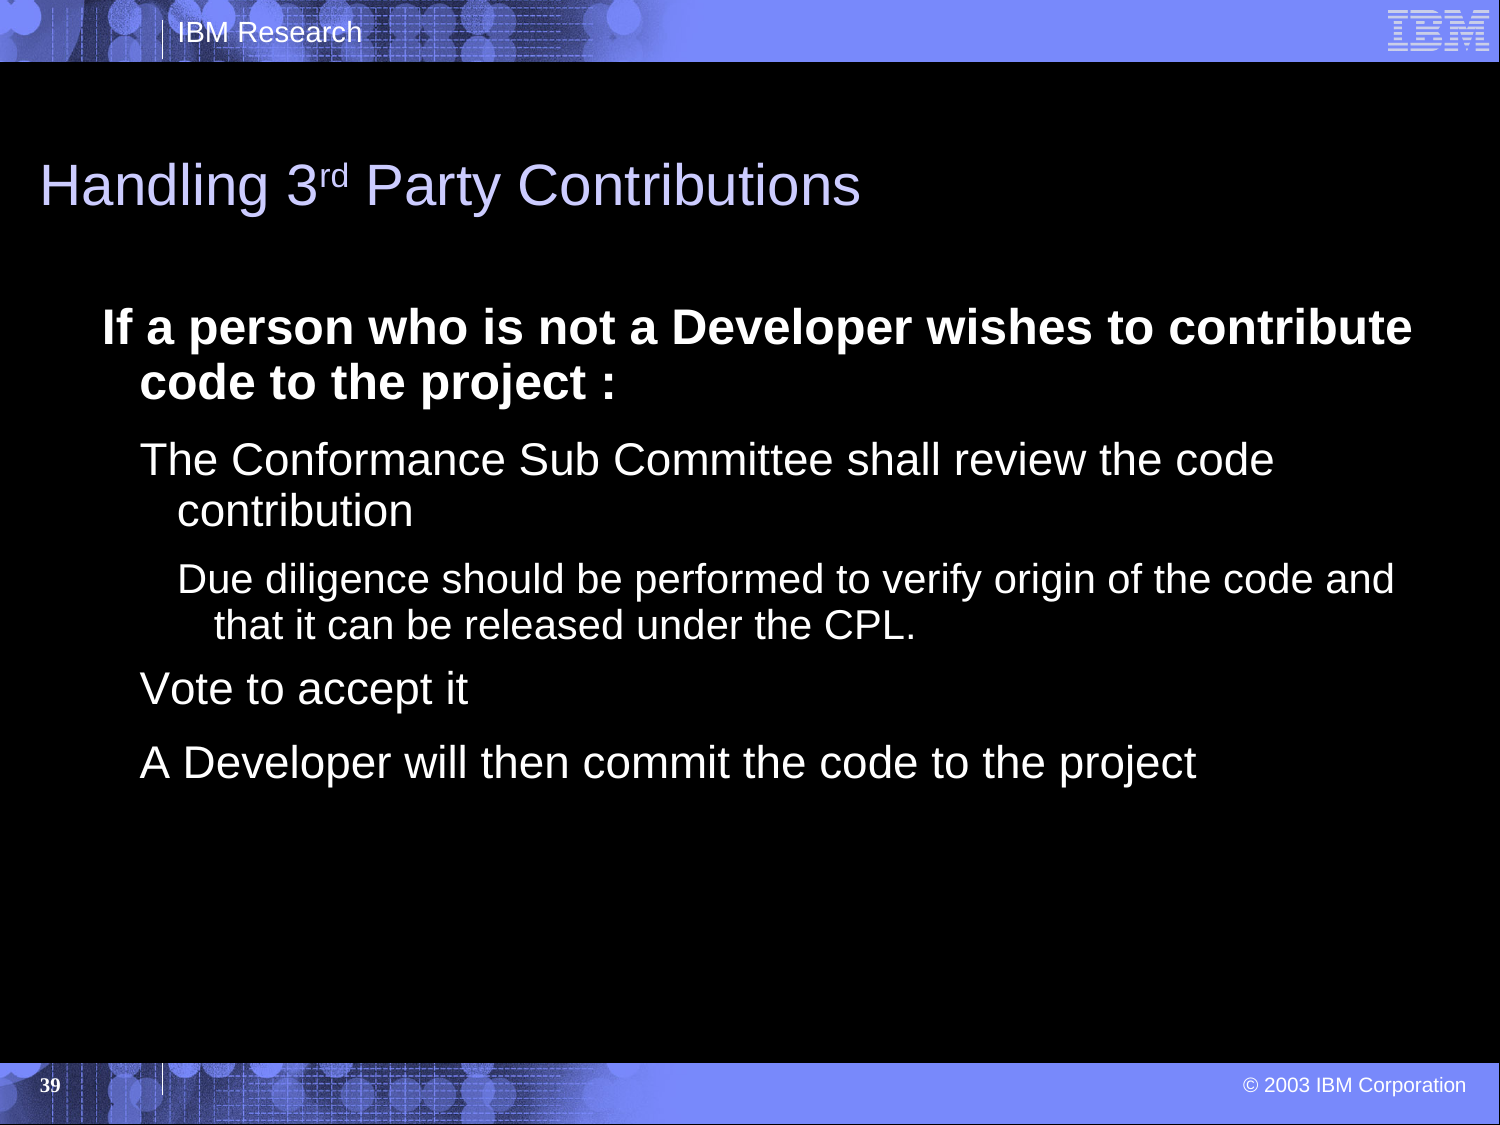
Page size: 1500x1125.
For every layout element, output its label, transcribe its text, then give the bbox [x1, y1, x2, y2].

list If a person who is not a Developer wishes to contribute code to the project : The Conformance Sub Committee shall review the code contribution Due diligence should be performed to verify origin of the code and that it can be released under the CPL. Vote to accept it A Developer will then commit the code to the project [87, 291, 1475, 932]
picture [0, 1063, 1499, 1124]
title Handling 3rd Party Contributions [25, 142, 1378, 225]
picture [0, 0, 1499, 62]
